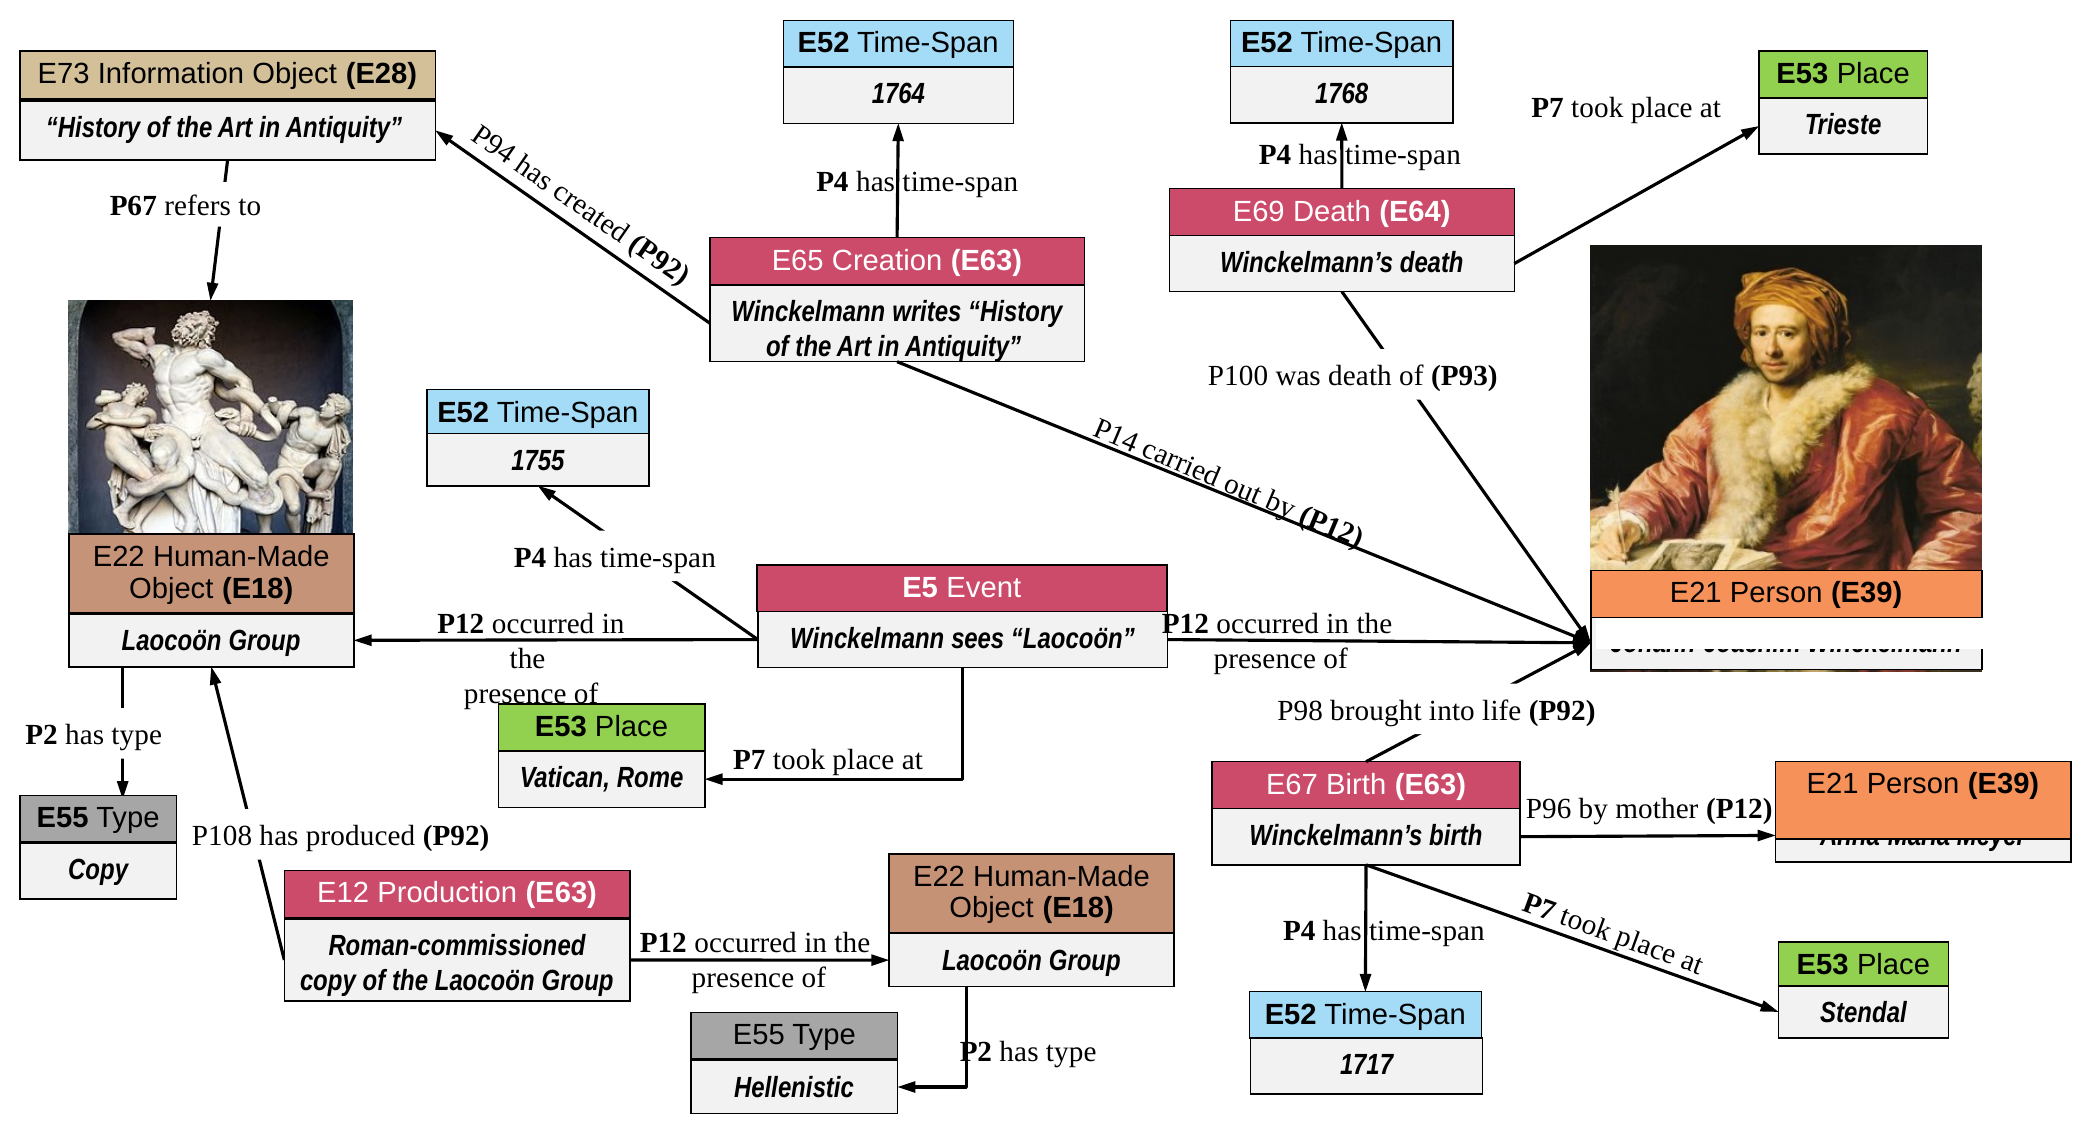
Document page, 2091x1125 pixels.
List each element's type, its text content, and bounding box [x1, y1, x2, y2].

text_box Roman-commissioned copy of the Laocoön Group [284, 919, 619, 1002]
text_box E55 Type [691, 1012, 898, 1060]
text_box E21 Person (E39) [1590, 570, 1982, 618]
text_box E53 Place [1778, 942, 1949, 985]
text_box P98 brought into life (P92) [1232, 683, 1641, 735]
text_box P67 refers to [94, 182, 285, 227]
text_box P100 was death of (P93) [1189, 349, 1524, 400]
text_box P12 occurred in the presence of [619, 915, 898, 1002]
text_box P4 has time-span [1344, 127, 1486, 179]
text_box [1597, 573, 1989, 621]
text_box Stendal [1778, 985, 1949, 1039]
text_box Copy [19, 842, 177, 899]
text_box P4 has time-span [498, 530, 737, 582]
text_box E52 Time-Span [1230, 20, 1453, 66]
text_box Johann-Joachim Winckelmann [1590, 618, 1982, 670]
text_box E55 Type [19, 795, 177, 842]
text_box P7 took place at [1502, 870, 1729, 995]
text_box P14 carried out by (P12) [1072, 395, 1388, 568]
text_box Anna-Maria Meyer [1775, 840, 2071, 863]
text_box Winckelmann’s death [1169, 235, 1515, 292]
text_box Vatican, Rome [498, 751, 705, 808]
text_box E21 Person (E39) [1775, 761, 2071, 808]
text_box E12 Production (E63) [284, 870, 630, 918]
text_box P7 took place at [1516, 80, 1738, 132]
text_box E22 Human-Made Object (E18) [889, 853, 1175, 933]
text_box E69 Death (E64) [1169, 188, 1515, 235]
picture [1590, 245, 1982, 570]
text_box P4 has time-span [801, 155, 1036, 206]
text_box E52 Time-Span [783, 20, 1014, 66]
text_box Trieste [1758, 98, 1928, 155]
text_box P96 by mother (P12) [1510, 781, 1812, 832]
text_box Winckelmann’s birth [1212, 808, 1520, 865]
text_box E22 Human-Made Object (E18) [68, 534, 354, 613]
text_box P2 has type [10, 708, 180, 759]
text_box P12 occurred in the presence of [400, 596, 662, 683]
text_box E52 Time-Span [1249, 991, 1482, 1039]
text_box E65 Creation (E63) [709, 237, 1085, 284]
picture [68, 300, 353, 533]
text_box E5 Event [756, 564, 1167, 612]
text_box 1768 [1230, 66, 1453, 123]
text_box 1764 [783, 67, 1014, 124]
text_box E67 Birth (E63) [1212, 761, 1520, 808]
text_box P4 has time-span [1244, 127, 1340, 179]
text_box Winckelmann writes “History of the Art in Antiquity” [709, 284, 1085, 362]
text_box P108 has produced (P92) [177, 809, 528, 860]
text_box Winckelmann sees “Laocoön” [757, 612, 1136, 668]
text_box E53 Place [1758, 51, 1928, 97]
text_box 1755 [427, 433, 649, 486]
text_box 1717 [1250, 1037, 1483, 1094]
text_box P94 has created (P92) [449, 100, 727, 315]
text_box P7 took place at [718, 732, 955, 778]
text_box E73 Information Object (E28) [19, 51, 436, 99]
text_box “History of the Art in Antiquity” [19, 100, 436, 161]
text_box E52 Time-Span [427, 389, 649, 433]
text_box P2 has type [944, 1025, 1114, 1076]
text_box Laocoön Group [889, 933, 1175, 987]
text_box P12 occurred in the presence of [1136, 596, 1426, 683]
text_box Laocoön Group [68, 614, 354, 667]
text_box Hellenistic [690, 1060, 898, 1114]
text_box E53 Place [498, 704, 705, 750]
text_box P4 has time-span [1268, 904, 1502, 955]
